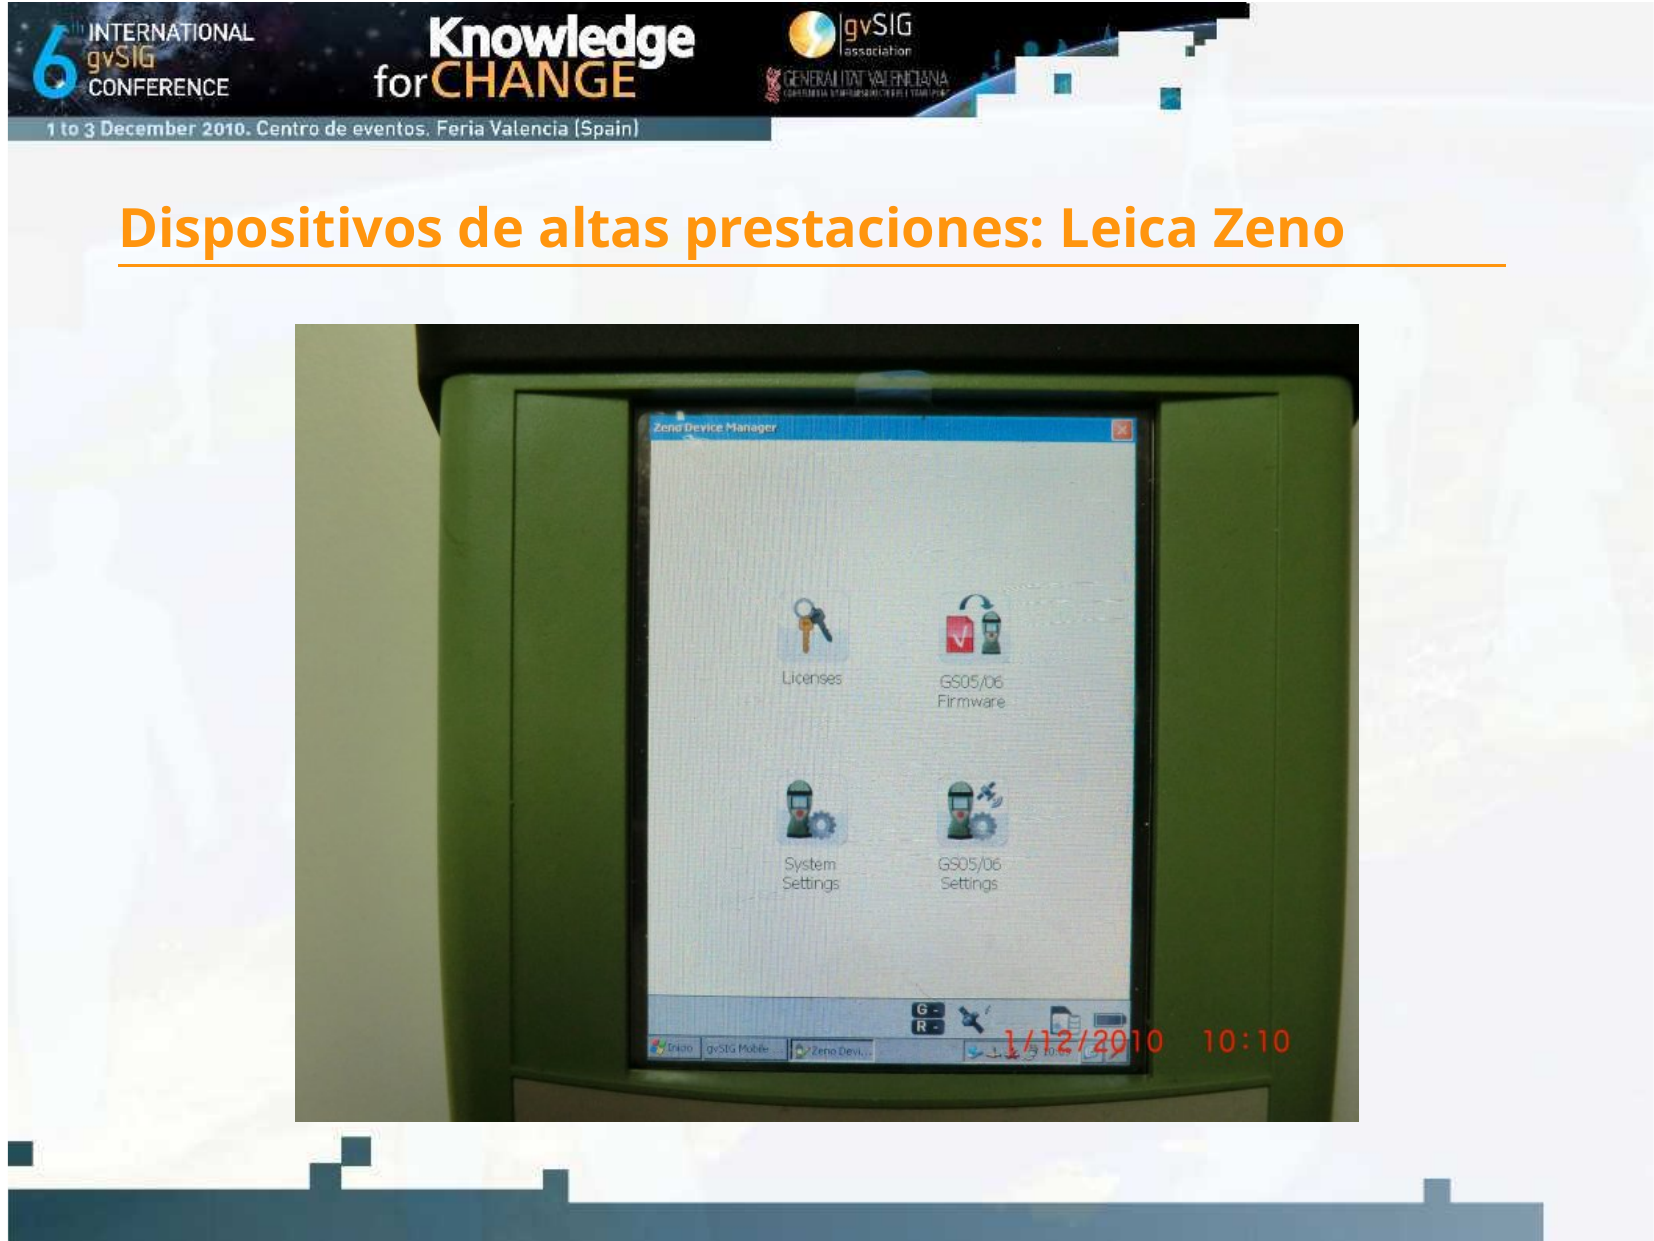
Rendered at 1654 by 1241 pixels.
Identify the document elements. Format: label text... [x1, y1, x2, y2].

title Dispositivos de altas prestaciones: Leica Zeno [118, 122, 1607, 330]
picture [7, 2, 1654, 1241]
